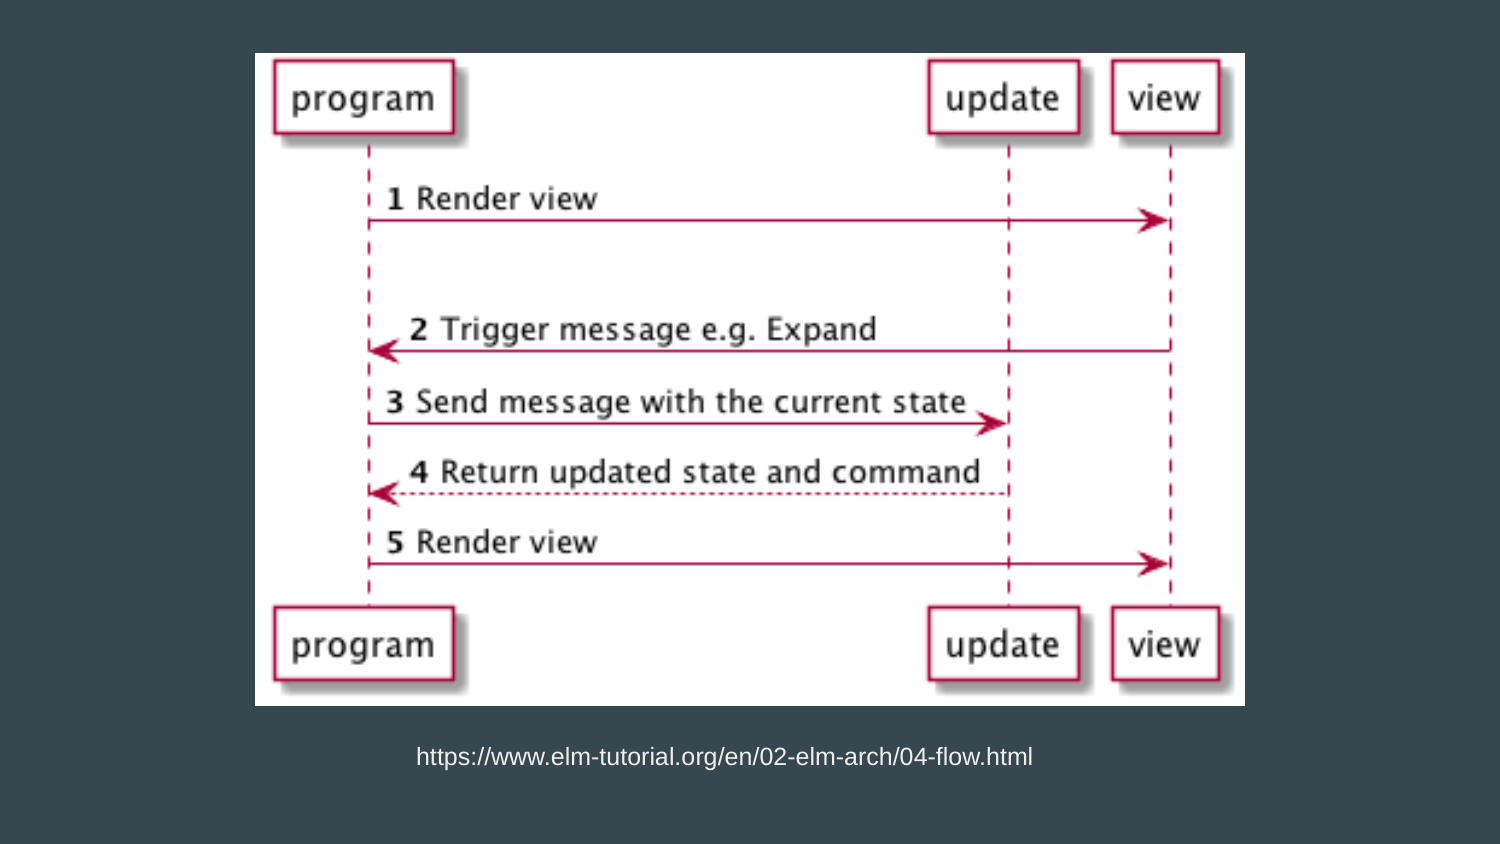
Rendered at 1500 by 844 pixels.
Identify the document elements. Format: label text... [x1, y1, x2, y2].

picture [255, 53, 1245, 706]
text_box https://www.elm-tutorial.org/en/02-elm-arch/04-flow.html [401, 725, 1106, 764]
